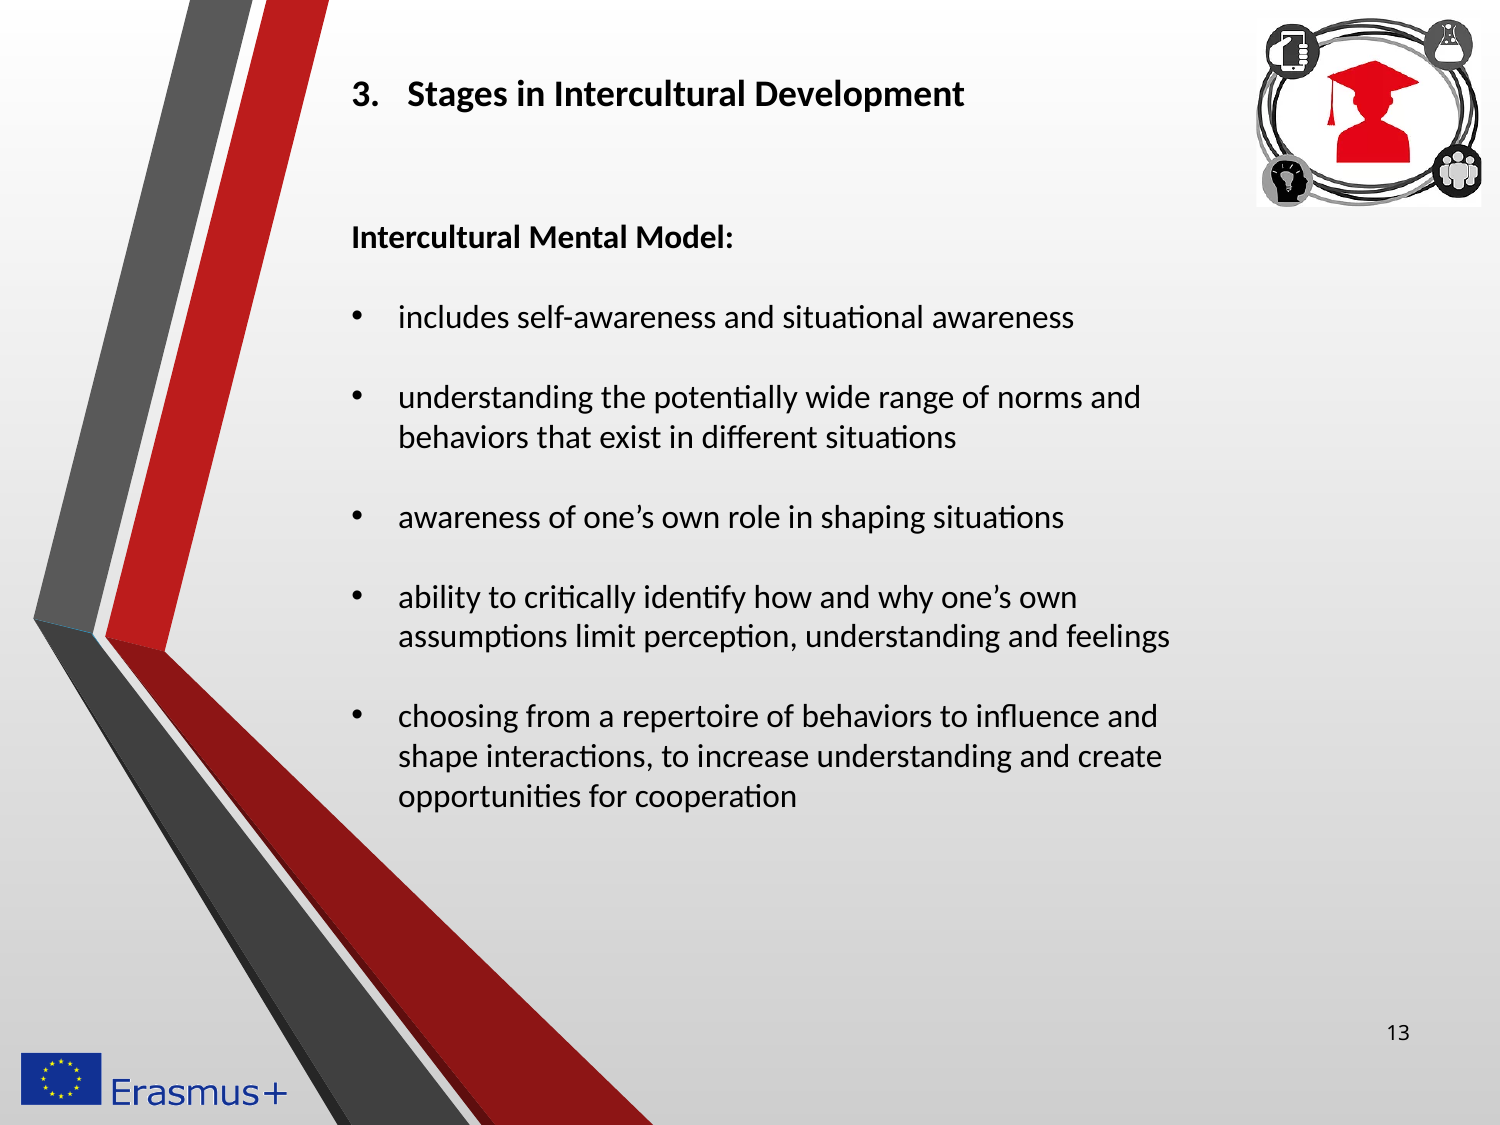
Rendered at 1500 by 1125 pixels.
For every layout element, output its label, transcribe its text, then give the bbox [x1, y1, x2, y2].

chart [1257, 19, 1483, 209]
text_box Stages in Intercultural Development [336, 61, 1247, 122]
slide_number <numer> [1357, 1003, 1425, 1064]
text_box Intercultural Mental Model: includes self-awareness and situational awareness understanding the potentially wide range of norms and behaviors that exist in different situations awareness of one’s own role in shaping situations ability to critically identify how and why one’s own assumptions limit perception, understanding and feelings choosing from a repertoire of behaviors to influence and shape interactions, to increase understanding and create opportunities for cooperation [336, 208, 1258, 862]
picture [1256, 18, 1482, 207]
picture [5, 1037, 302, 1120]
